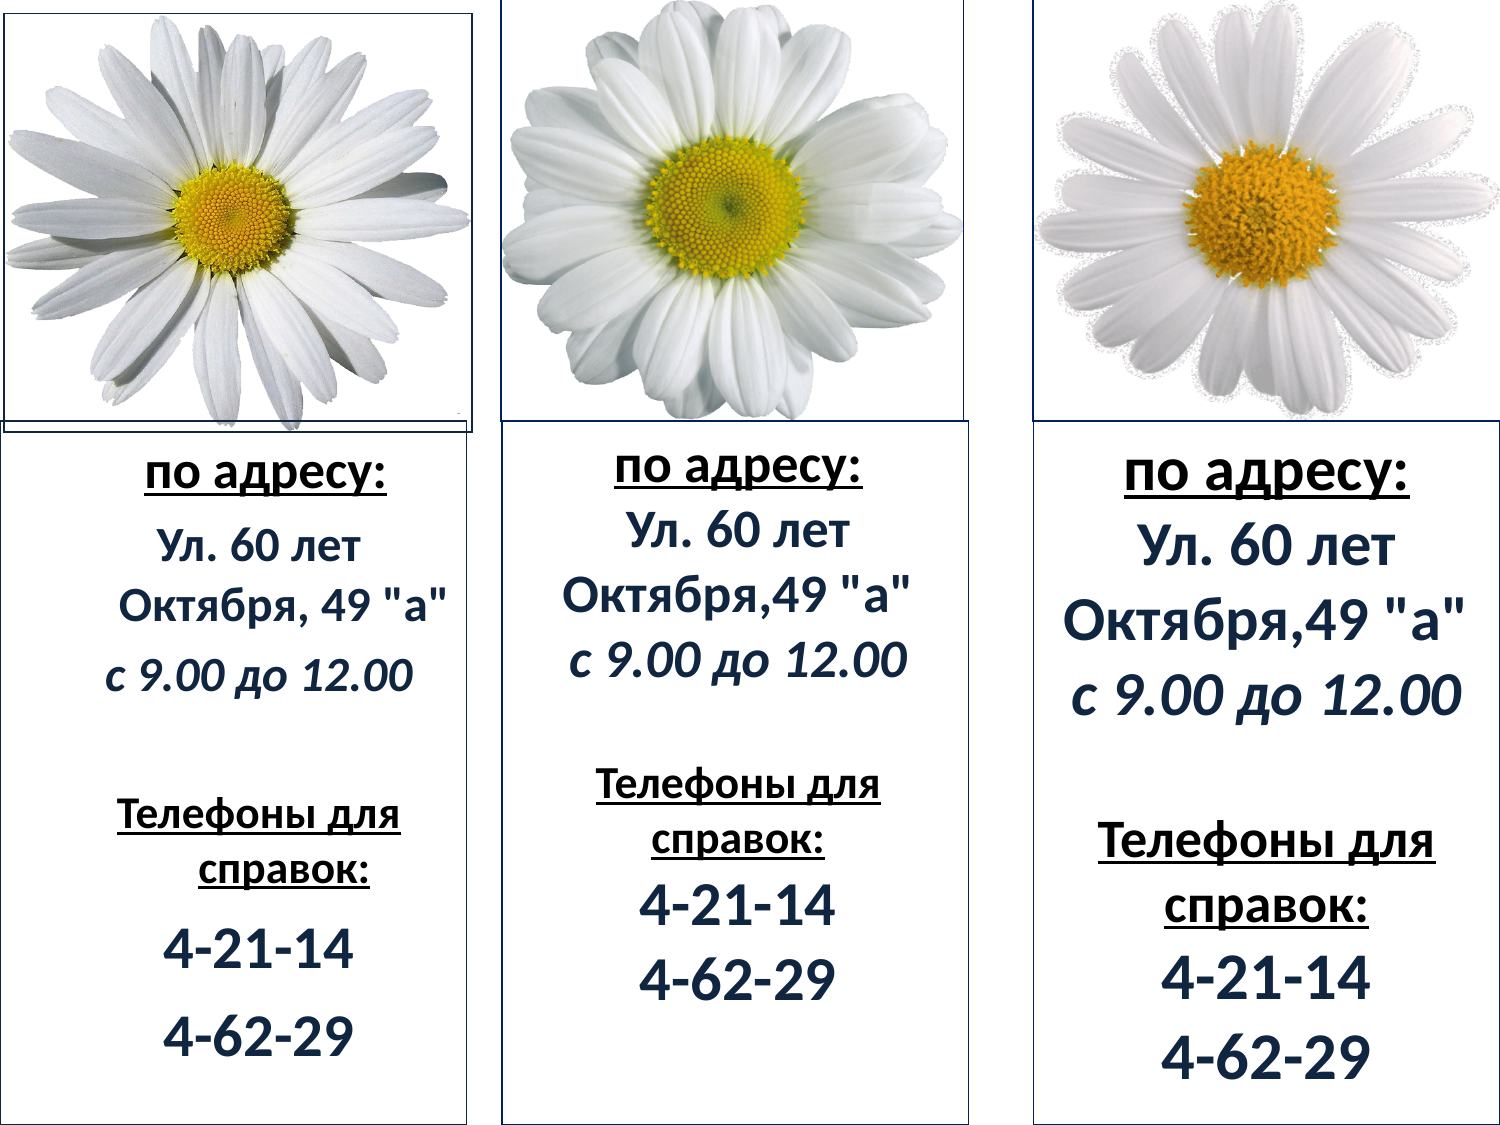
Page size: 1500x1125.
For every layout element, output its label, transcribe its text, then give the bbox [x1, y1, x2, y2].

picture [501, 0, 963, 420]
text_box по адресу: Ул. 60 лет Октября,49 "а" с 9.00 до 12.00 Телефоны для справок: 4-21-14 4-62-29 [514, 421, 963, 1095]
text_box по адресу: Ул. 60 лет Октября,49 "а" с 9.00 до 12.00 Телефоны для справок: 4-21-14 4-62-29 [1033, 420, 1500, 1125]
text_box [501, 420, 969, 1125]
picture [4, 14, 472, 432]
list по адресу: Ул. 60 лет Октября, 49 "а" с 9.00 до 12.00 Телефоны для справок: 4-21-14 4-62-29 [0, 420, 467, 1125]
picture [1033, 0, 1500, 420]
